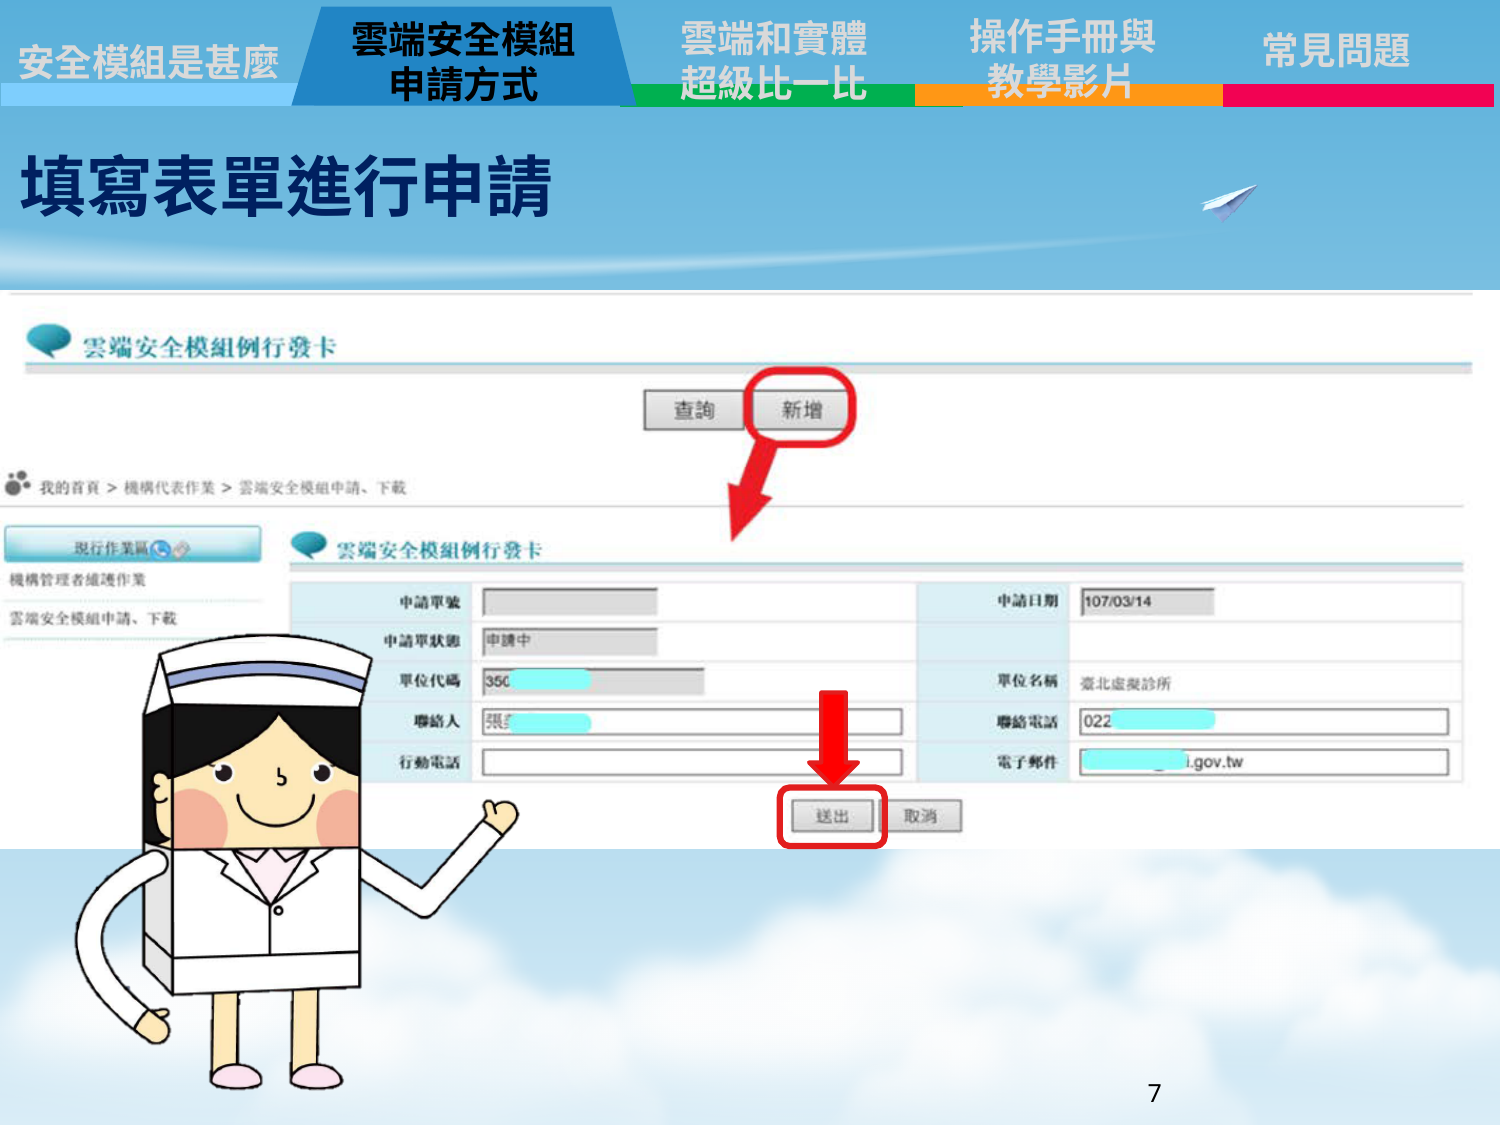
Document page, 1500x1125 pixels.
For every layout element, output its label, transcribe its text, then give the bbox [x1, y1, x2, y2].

picture [0, 290, 1500, 1102]
text_box 7 [1132, 1070, 1483, 1124]
text_box [809, 692, 859, 784]
picture [783, 791, 881, 842]
text_box 填寫表單進行申請 [4, 137, 1435, 232]
